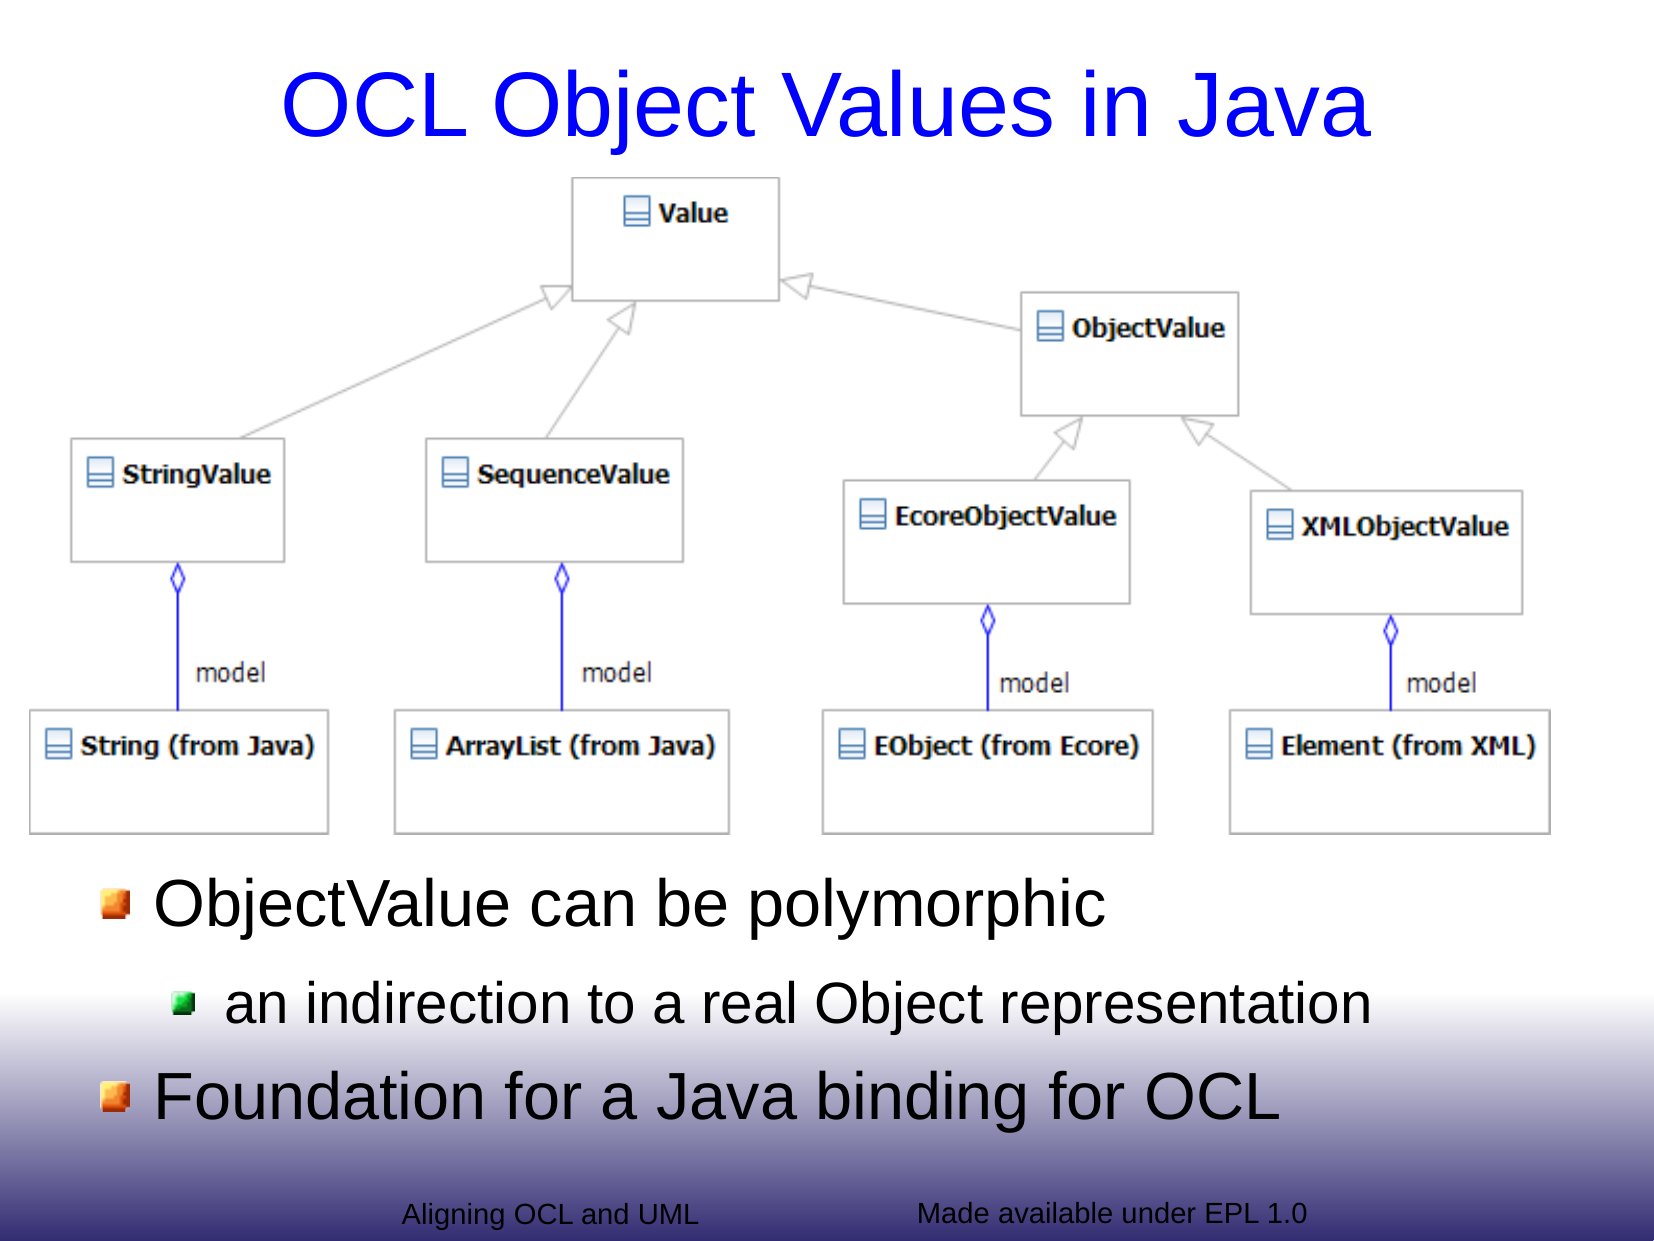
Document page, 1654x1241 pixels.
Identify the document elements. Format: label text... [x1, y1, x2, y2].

list ObjectValue can be polymorphic an indirection to a real Object representation Foundation for a Java binding for OCL [82, 866, 1571, 1148]
picture [29, 177, 1551, 835]
title OCL Object Values in Java [82, 49, 1571, 160]
